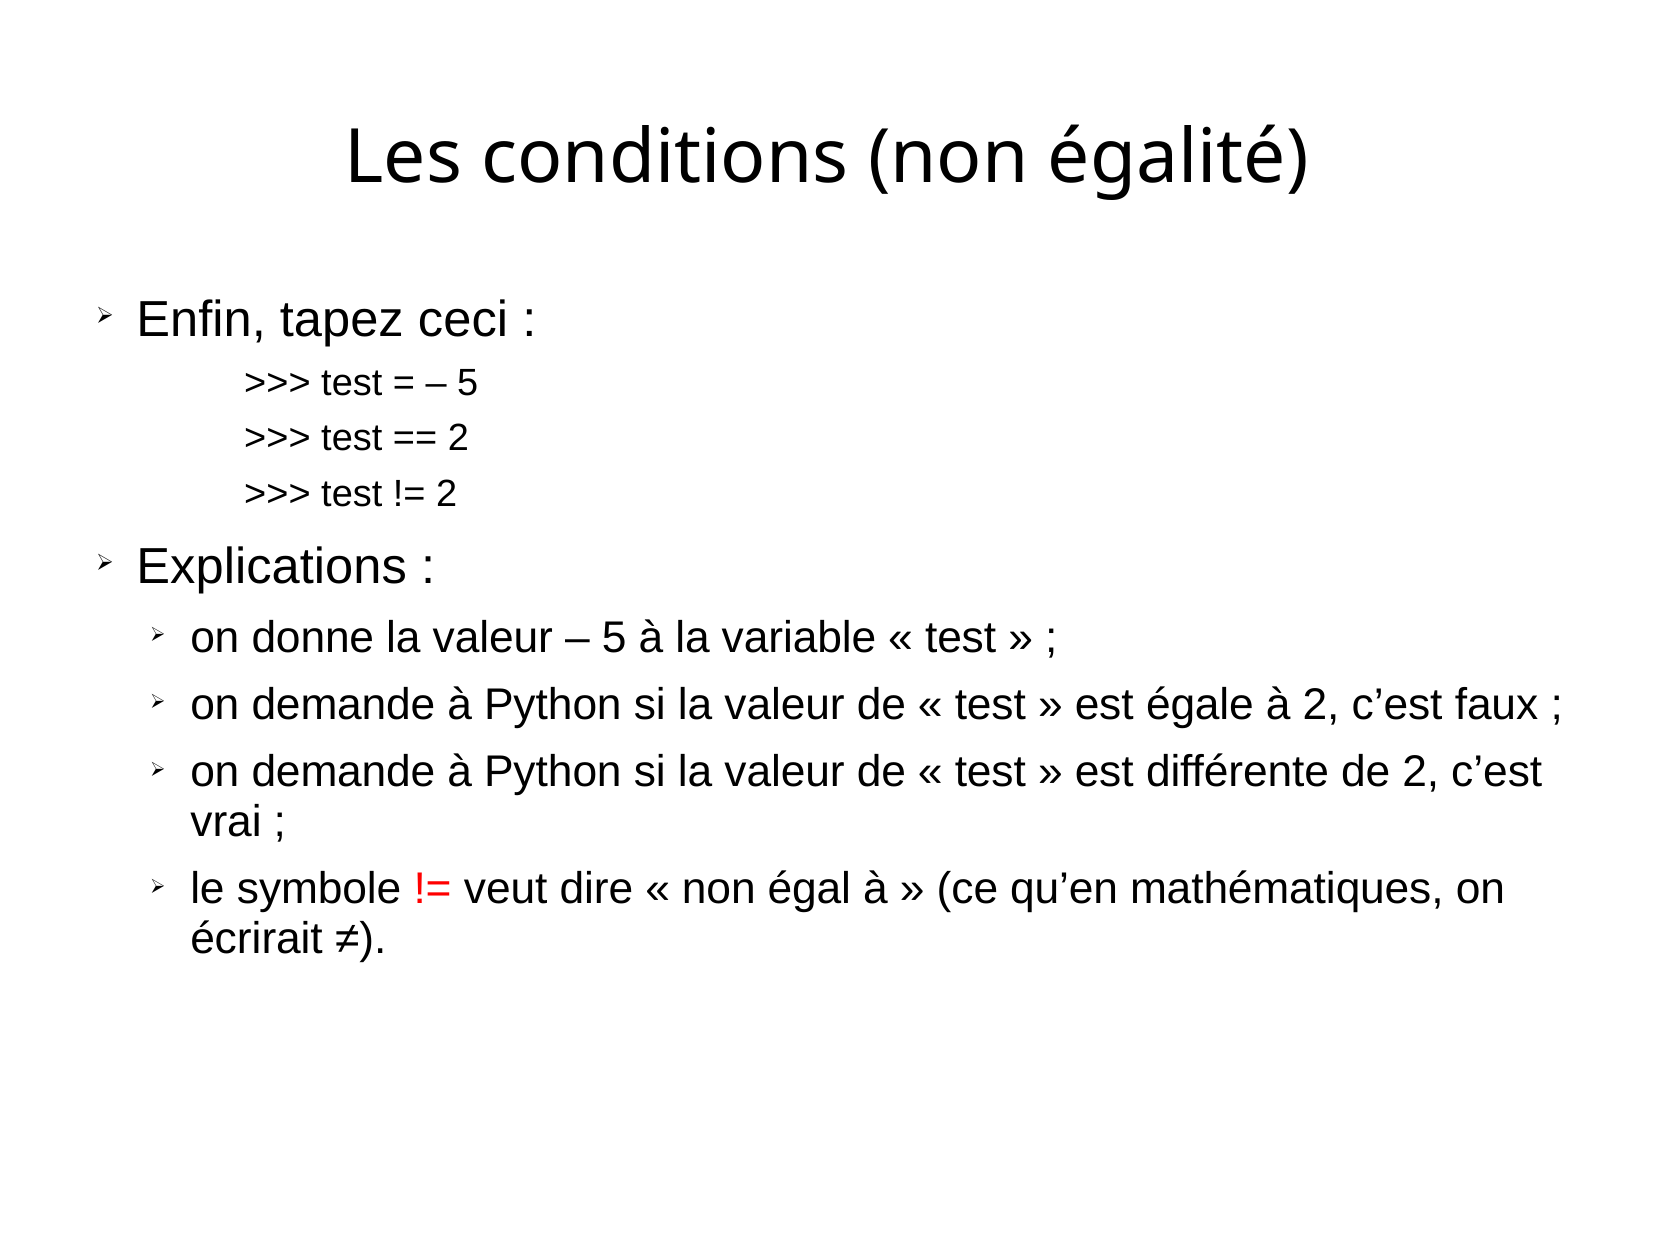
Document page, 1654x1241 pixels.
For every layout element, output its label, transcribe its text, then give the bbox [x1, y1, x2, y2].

title Les conditions (non égalité) [82, 49, 1571, 257]
list Enfin, tapez ceci : >>> test = – 5 >>> test == 2 >>> test != 2 Explications : on donne la valeur – 5 à la variable « test » ; on demande à Python si la valeur de « test » est égale à 2, c’est faux ; on demande à Python si la valeur de « test » est différente de 2, c’est vrai ; le symbole != veut dire « non égal à » (ce qu’en mathématiques, on écrirait ≠). [82, 290, 1571, 1010]
